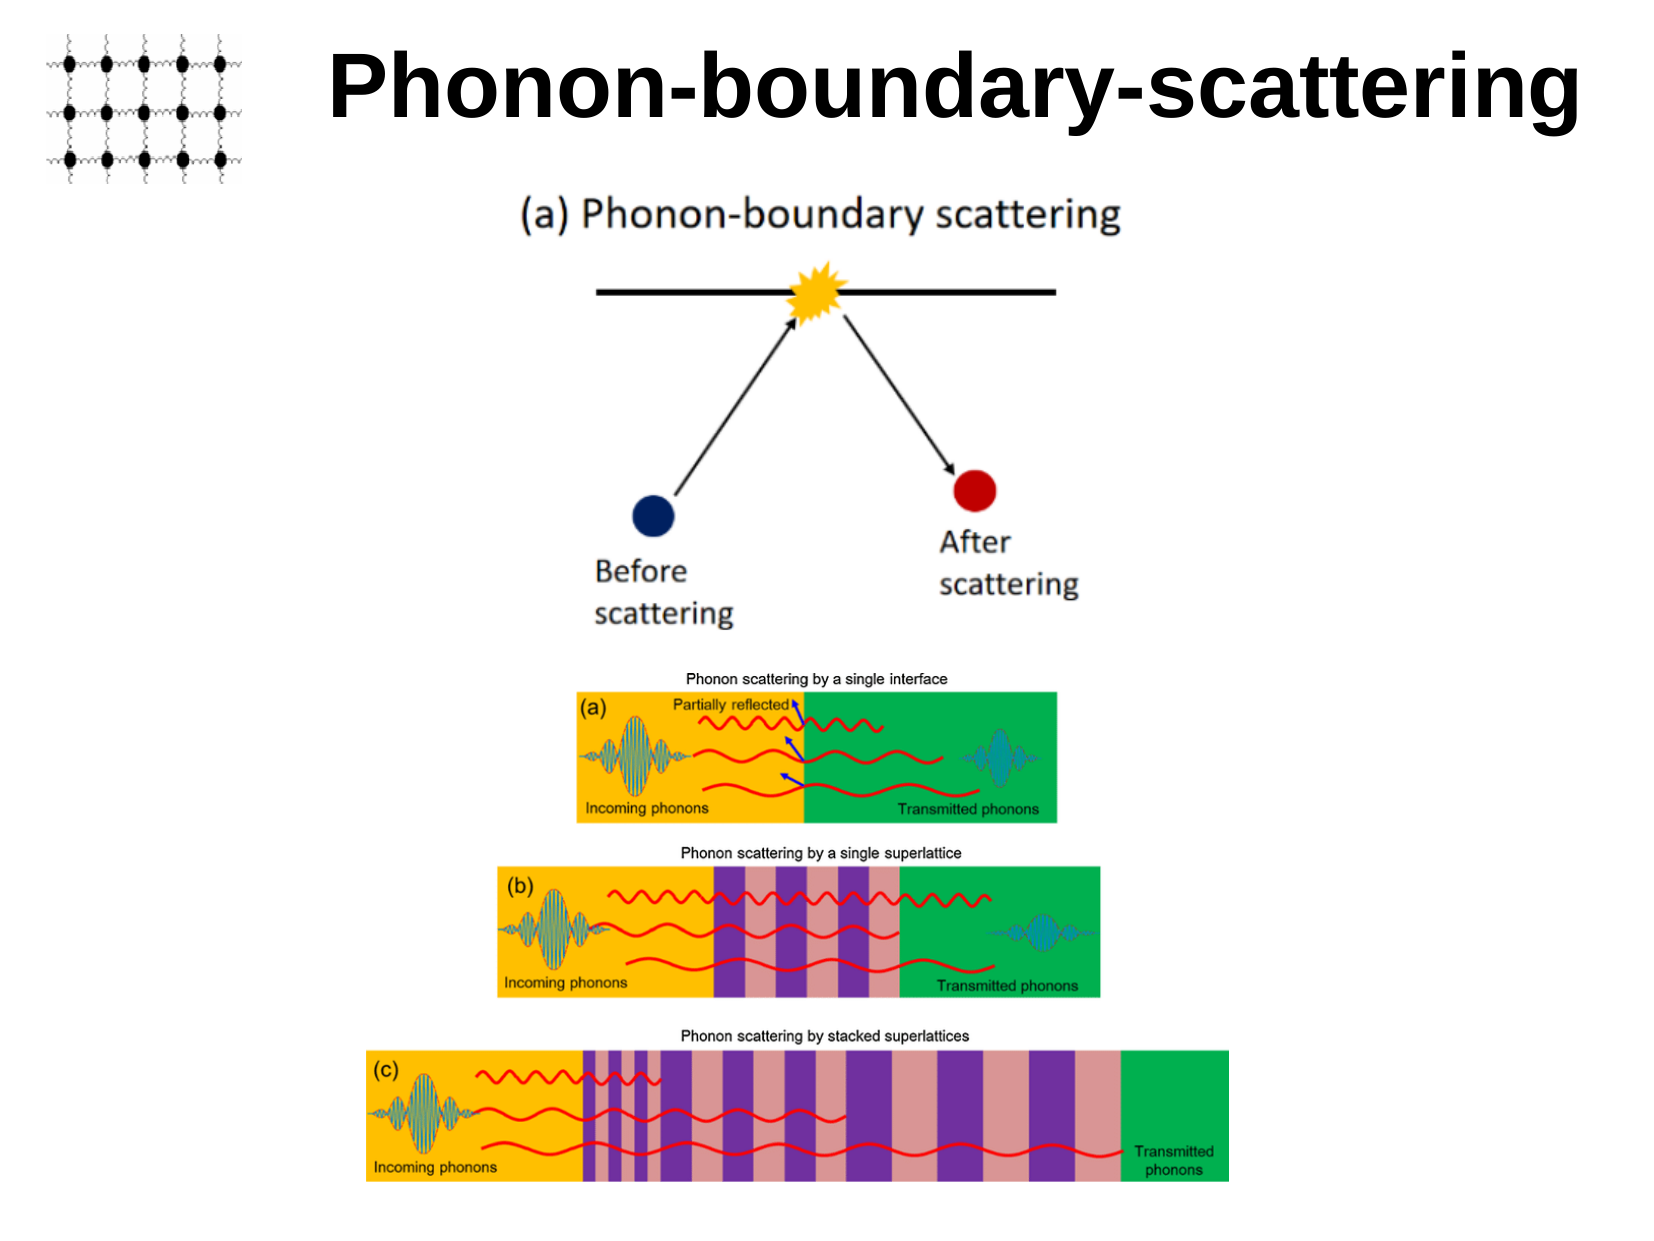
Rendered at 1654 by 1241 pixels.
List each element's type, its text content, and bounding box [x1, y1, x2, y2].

picture [496, 188, 1170, 633]
picture [11, 12, 212, 189]
title Phonon-boundary-scattering [212, 0, 1654, 189]
picture [366, 673, 1229, 1182]
